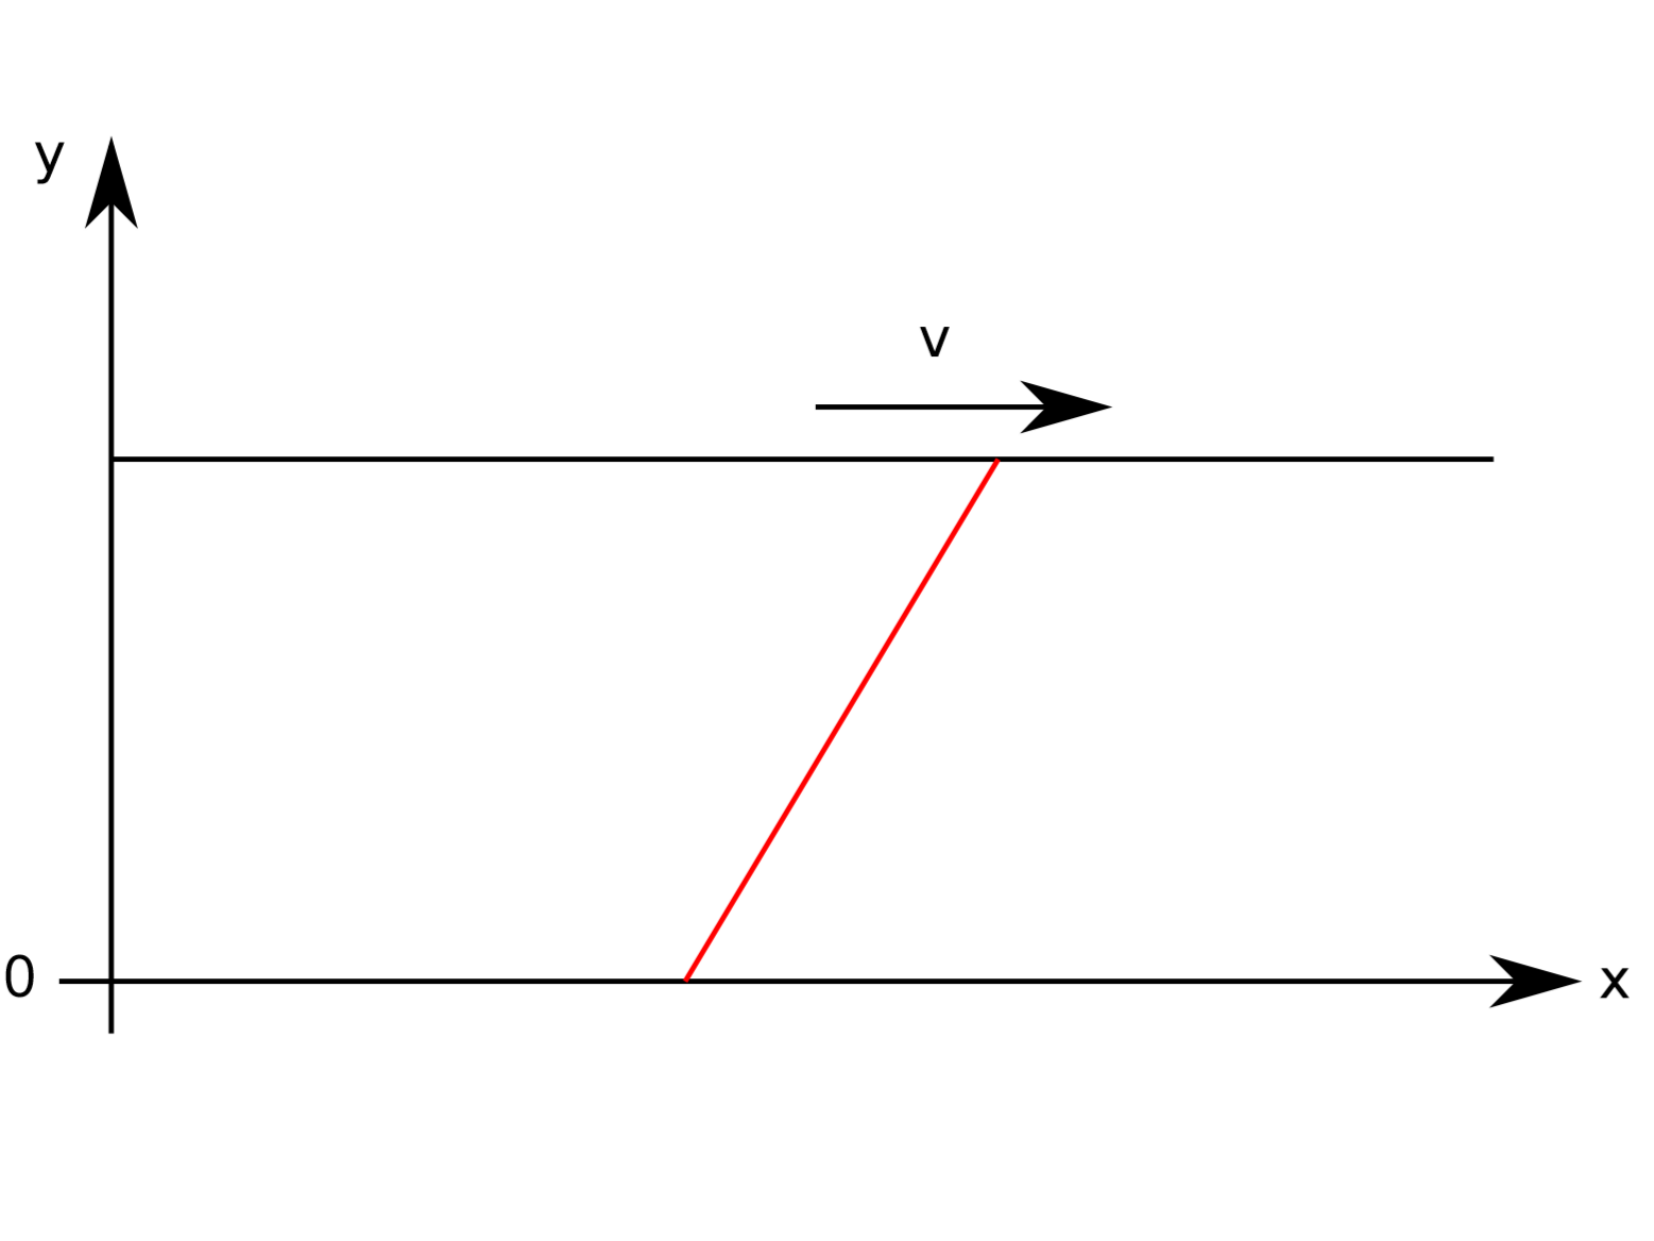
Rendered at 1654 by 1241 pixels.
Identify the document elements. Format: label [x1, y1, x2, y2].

picture [0, 129, 1654, 1054]
